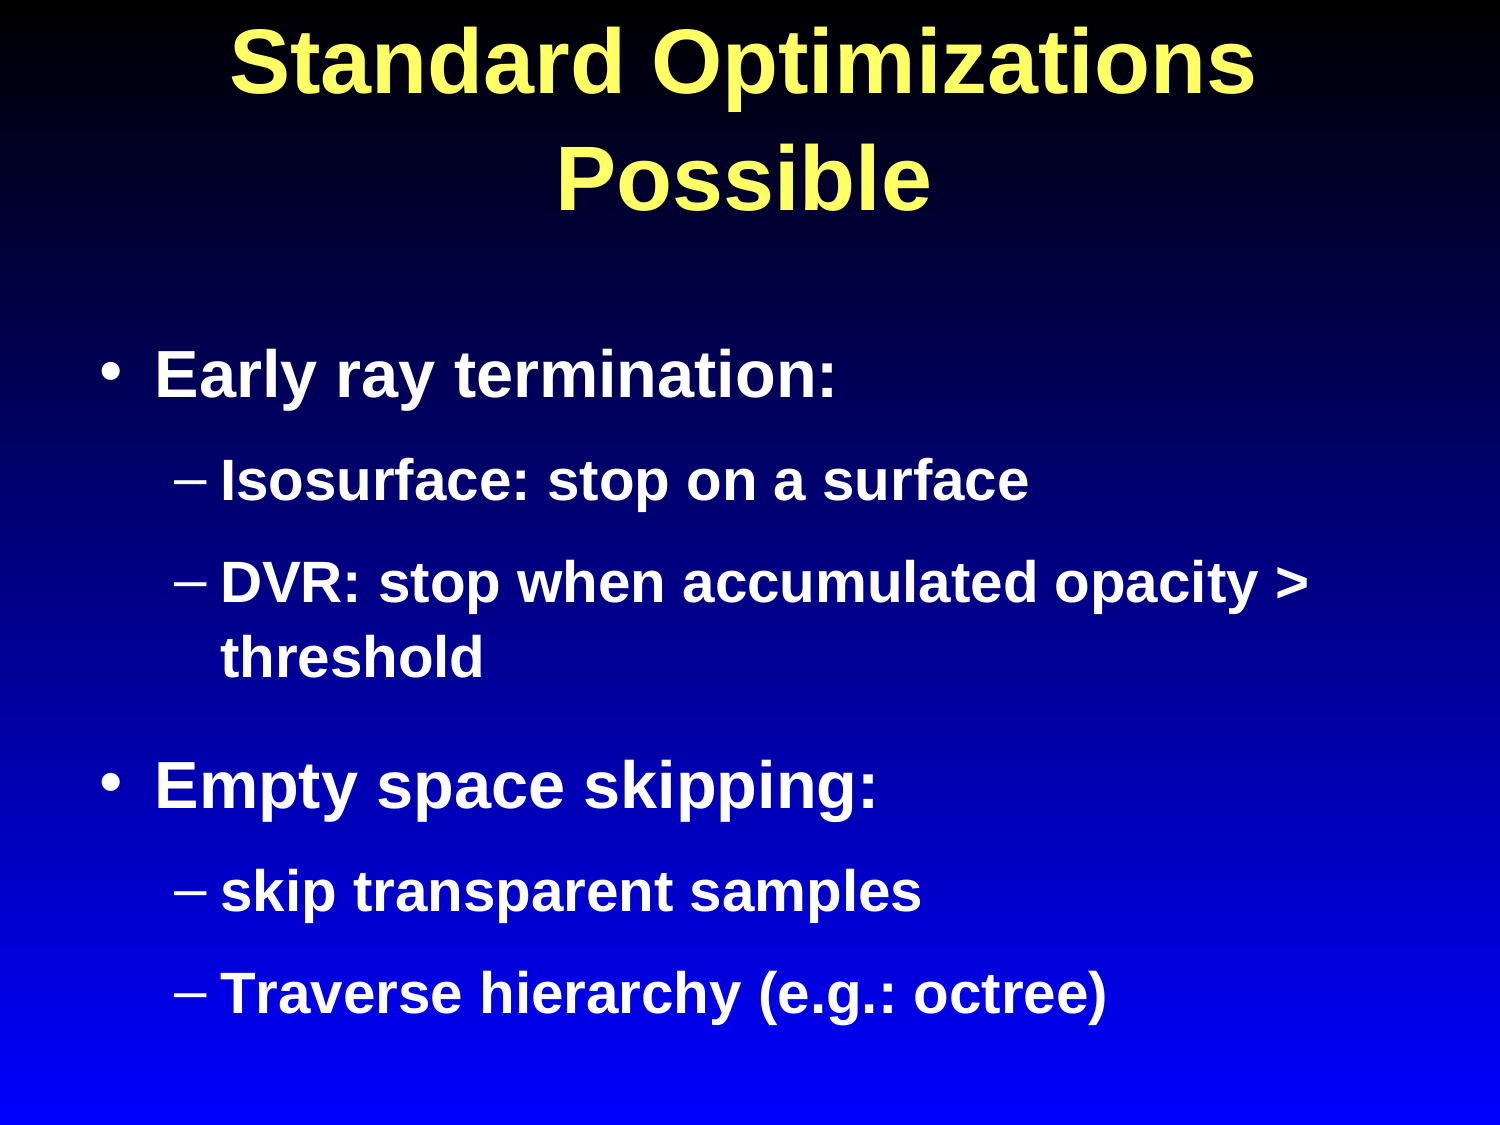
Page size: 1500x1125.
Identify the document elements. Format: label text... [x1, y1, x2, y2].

title Standard Optimizations Possible [99, 0, 1388, 230]
list Early ray termination: Isosurface: stop on a surface DVR: stop when accumulated opacity > threshold Empty space skipping: skip transparent samples Traverse hierarchy (e.g.: octree)‏ [99, 324, 1388, 1026]
